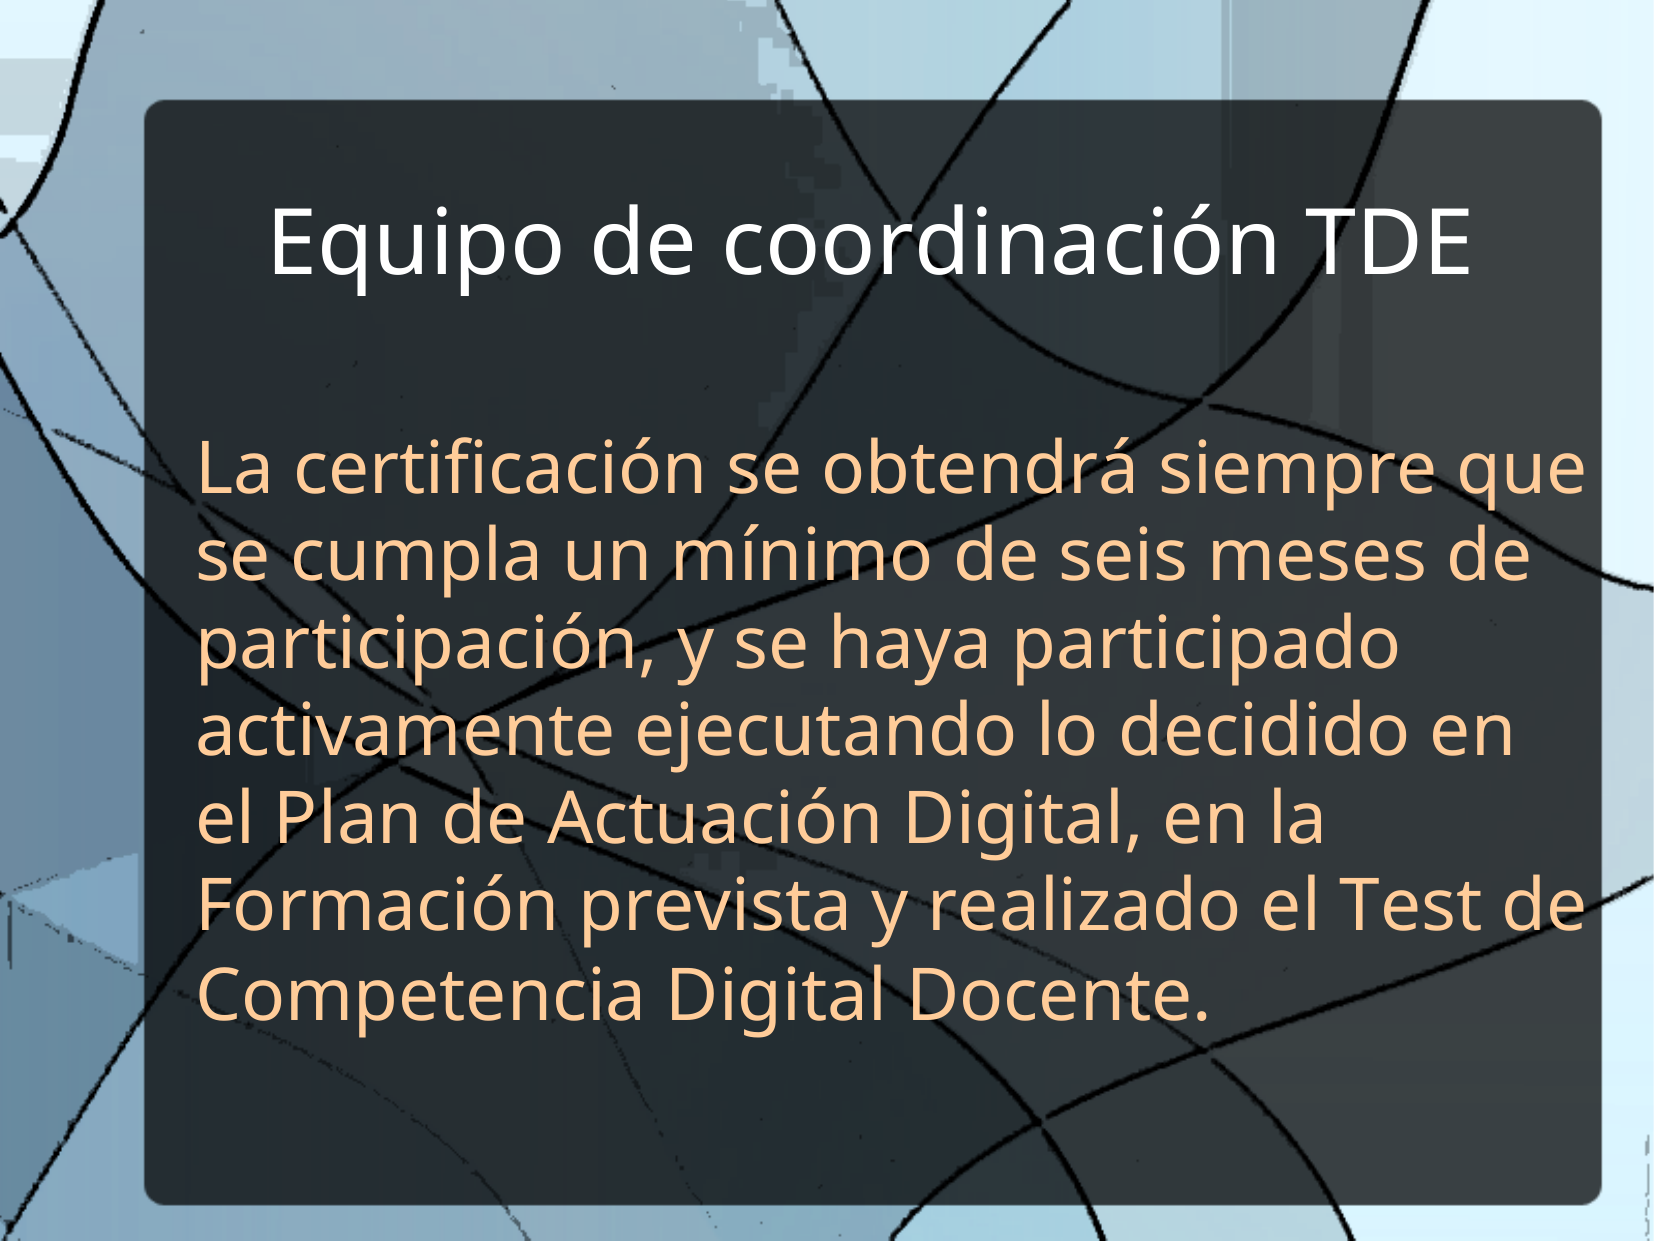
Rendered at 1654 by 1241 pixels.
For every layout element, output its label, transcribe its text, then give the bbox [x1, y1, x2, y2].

list La certificación se obtendrá siempre que se cumpla un mínimo de seis meses de participación, y se haya participado activamente ejecutando lo decidido en el Plan de Actuación Digital, en la Formación prevista y realizado el Test de Competencia Digital Docente. [194, 420, 1595, 1034]
title Equipo de coordinación TDE [159, 129, 1583, 347]
picture [0, 0, 1654, 1241]
